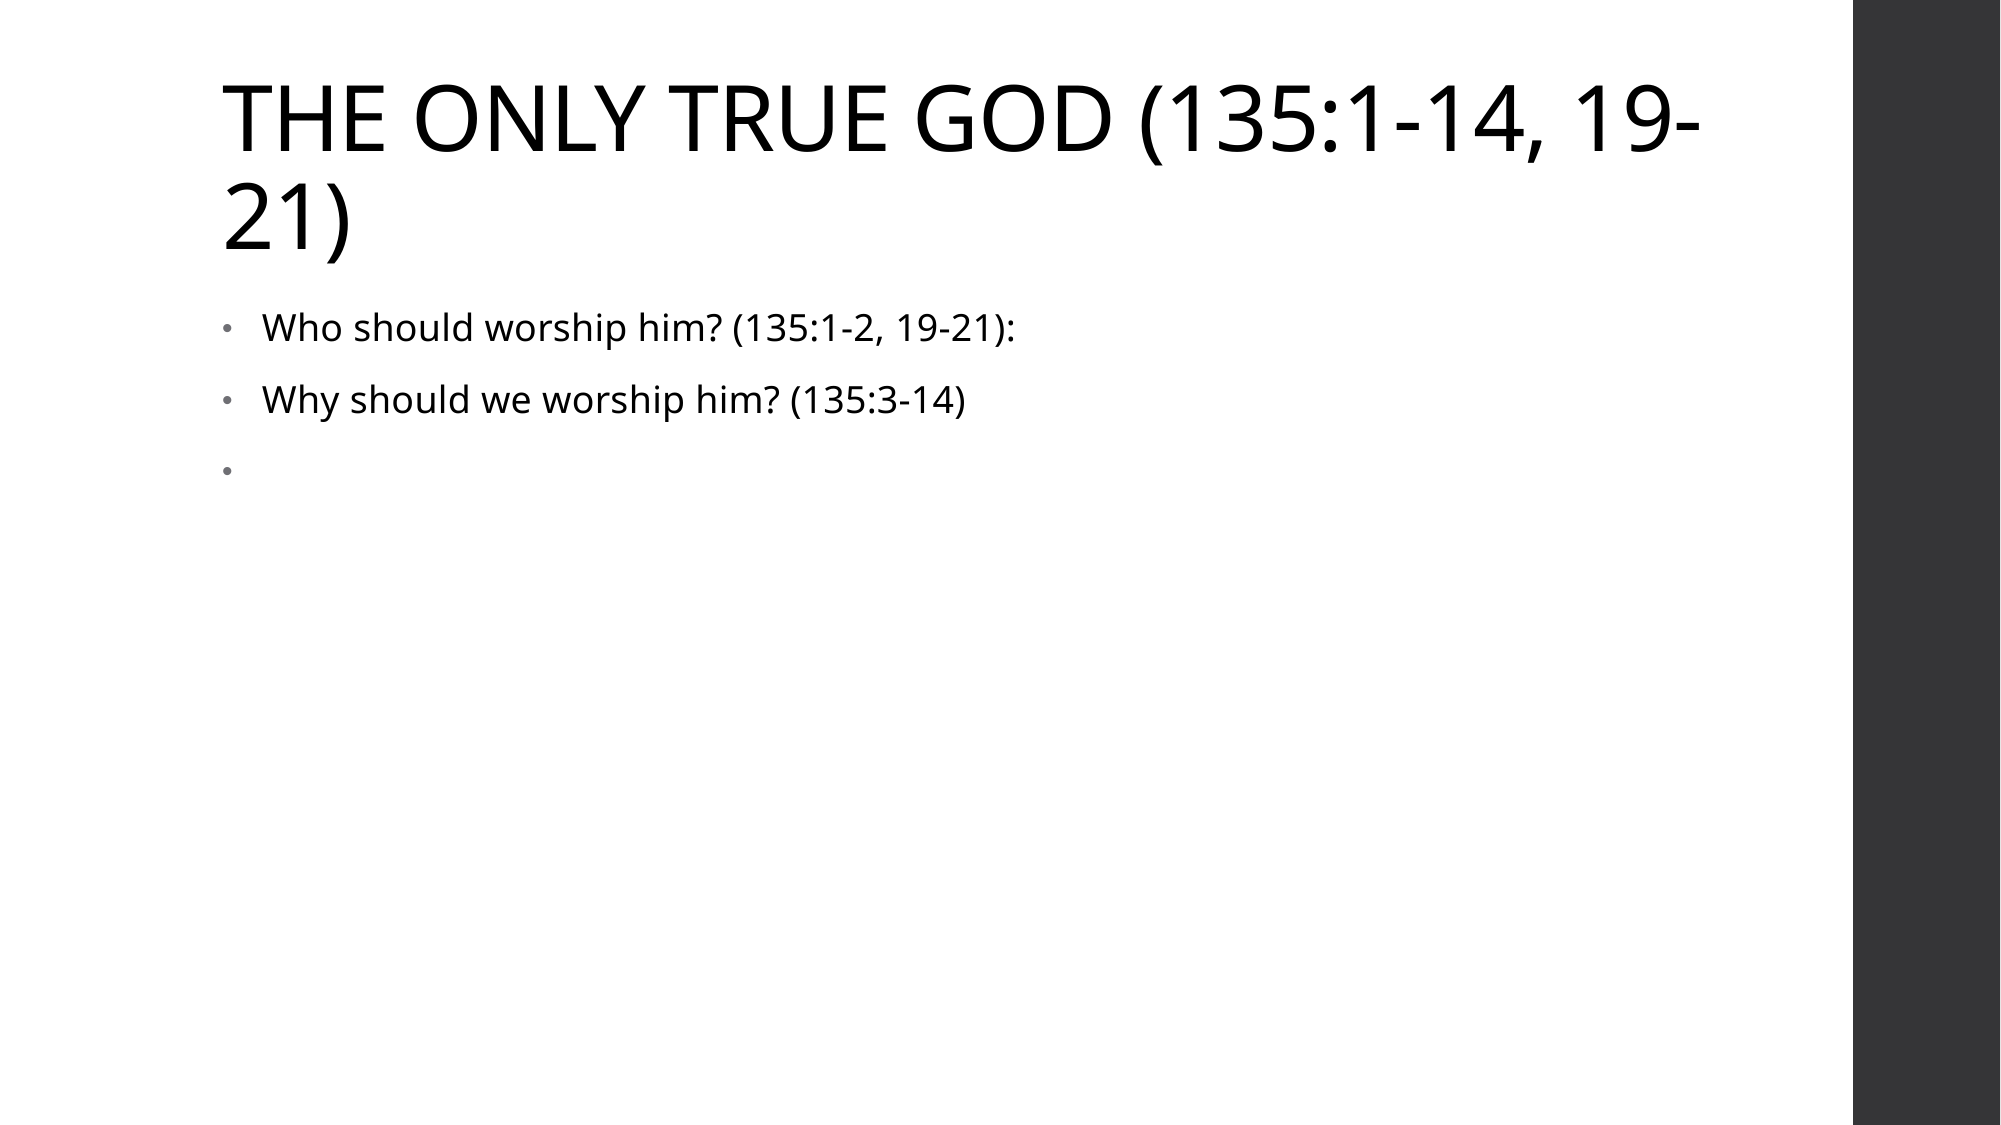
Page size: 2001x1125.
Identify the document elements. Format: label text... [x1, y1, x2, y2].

title THE ONLY TRUE GOD (135:1-14, 19-21) [206, 60, 1797, 278]
list Who should worship him? (135:1-2, 19-21): Why should we worship him? (135:3-14) [206, 299, 1617, 1014]
